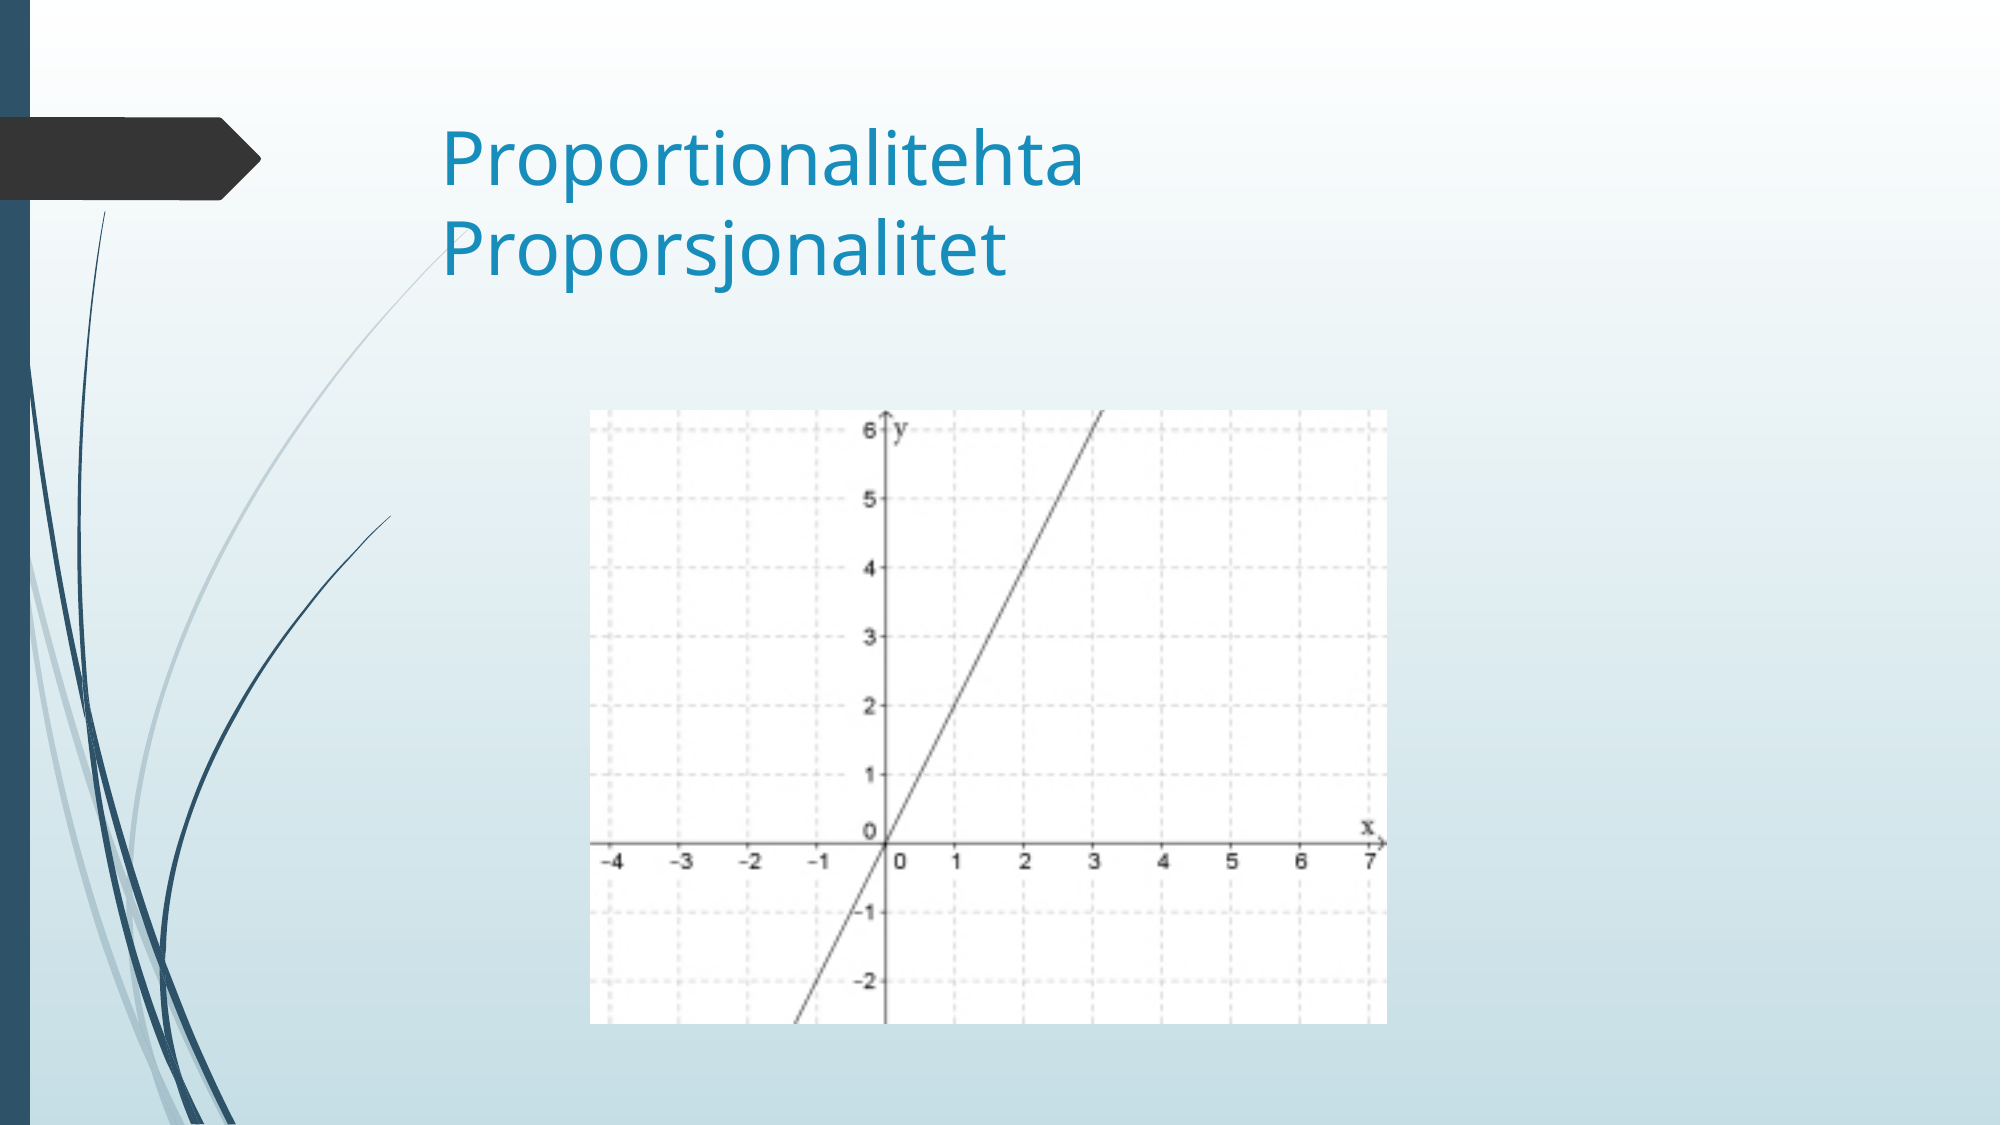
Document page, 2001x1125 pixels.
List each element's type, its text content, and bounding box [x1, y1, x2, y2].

picture [590, 410, 1387, 1024]
title Proportionalitehta Proporsjonalitet [425, 102, 1888, 313]
